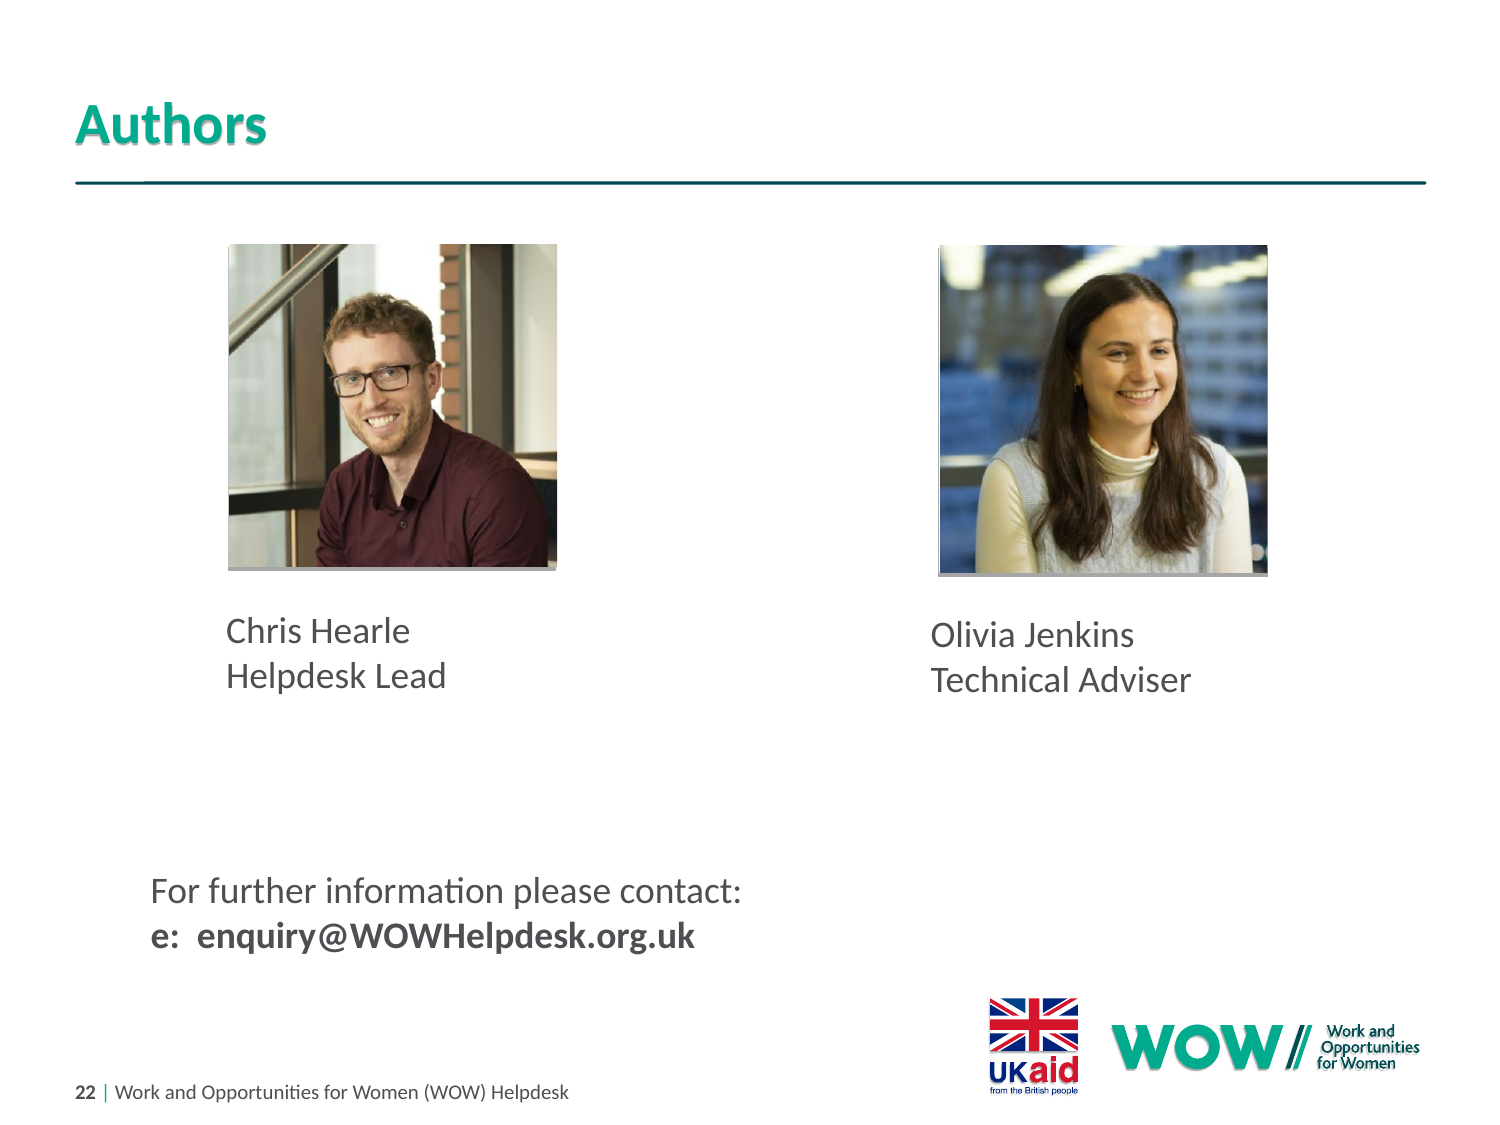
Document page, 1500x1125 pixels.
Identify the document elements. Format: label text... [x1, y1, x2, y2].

picture [228, 244, 558, 567]
title Authors [75, 41, 1424, 156]
text_box Olivia Jenkins Technical Adviser [930, 609, 1334, 754]
text_box For further information please contact: e: enquiry@WOWHelpdesk.org.uk [0, 866, 751, 965]
picture [938, 245, 1268, 573]
text_box 22 | Work and Opportunities for Women (WOW) Helpdesk [75, 1045, 648, 1106]
text_box Chris Hearle Helpdesk Lead [226, 605, 630, 697]
